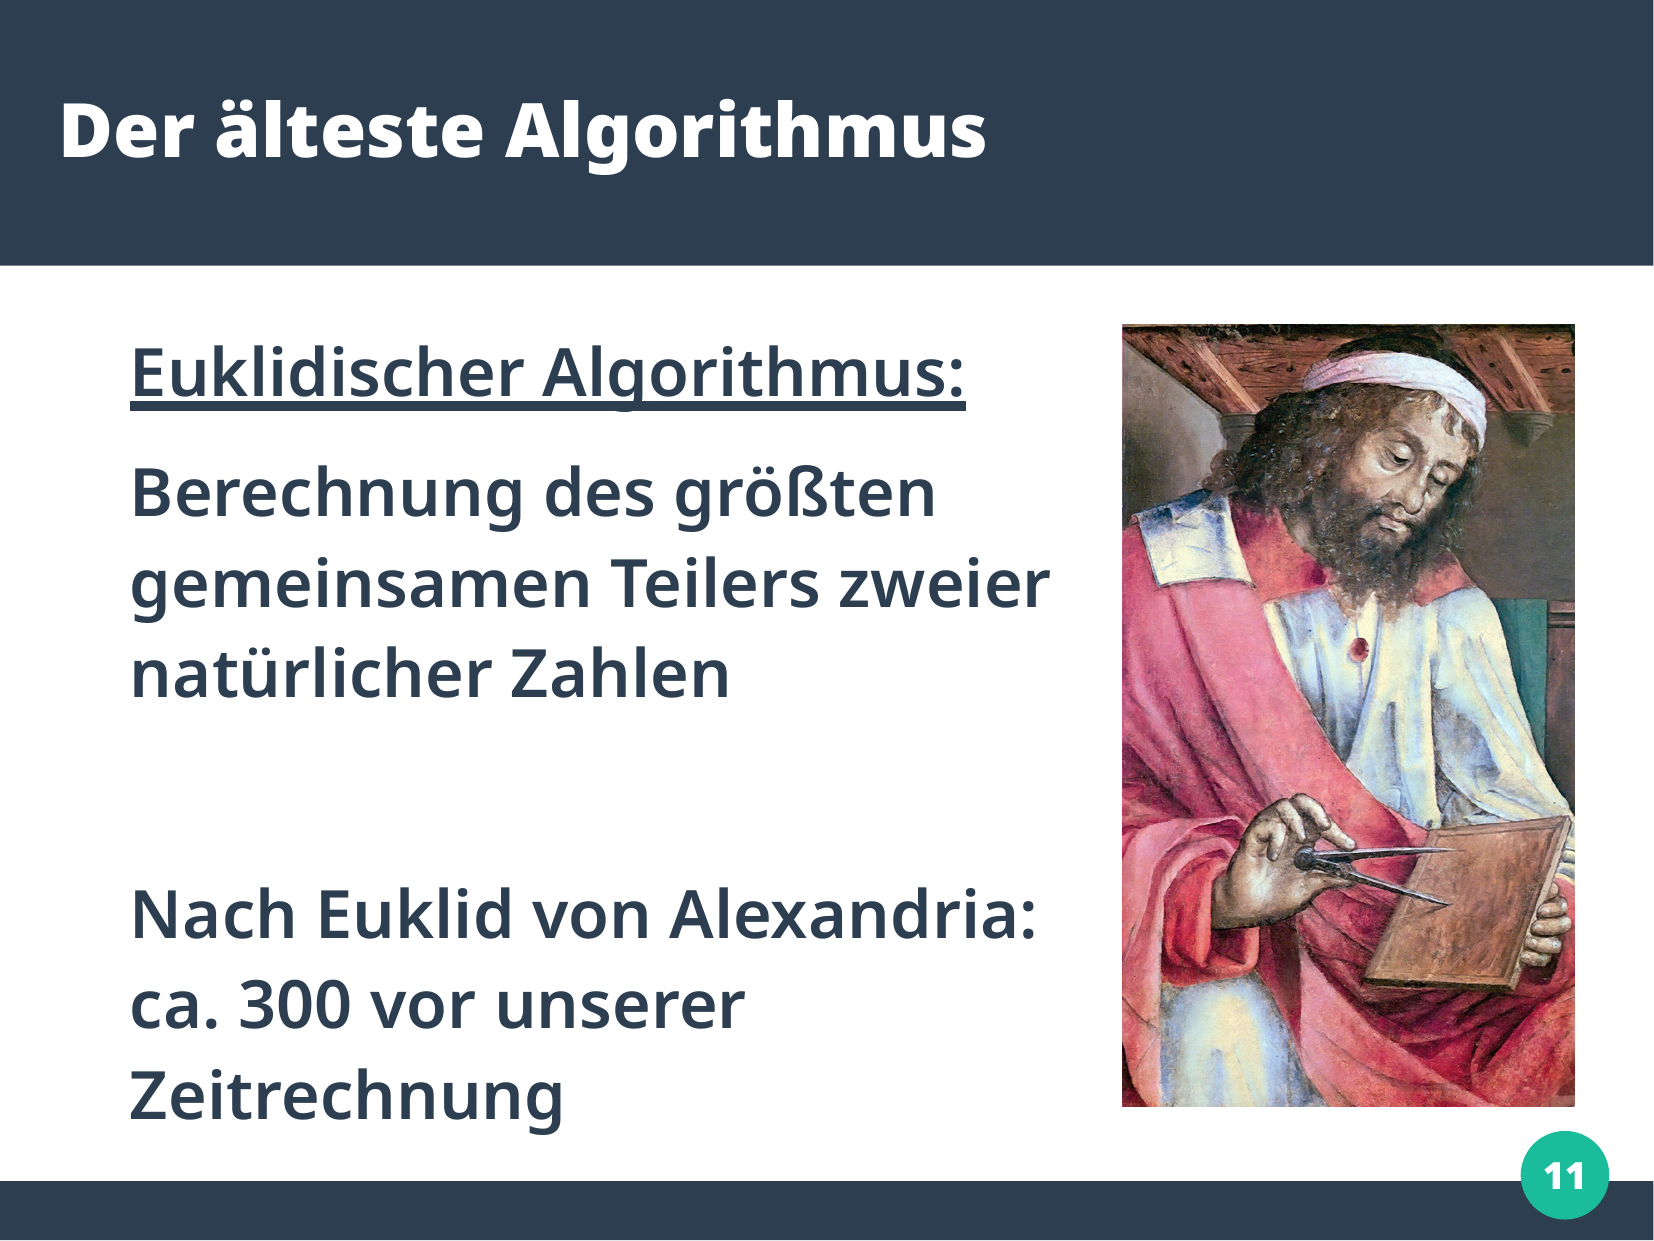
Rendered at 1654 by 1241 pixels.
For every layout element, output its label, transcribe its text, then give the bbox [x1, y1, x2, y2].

list Euklidischer Algorithmus: Berechnung des größten gemeinsamen Teilers zweier natürlicher Zahlen Nach Euklid von Alexandria: ca. 300 vor unserer Zeitrechnung [59, 324, 1063, 1152]
title Der älteste Algorithmus [59, 49, 1595, 207]
picture [1122, 324, 1575, 1107]
